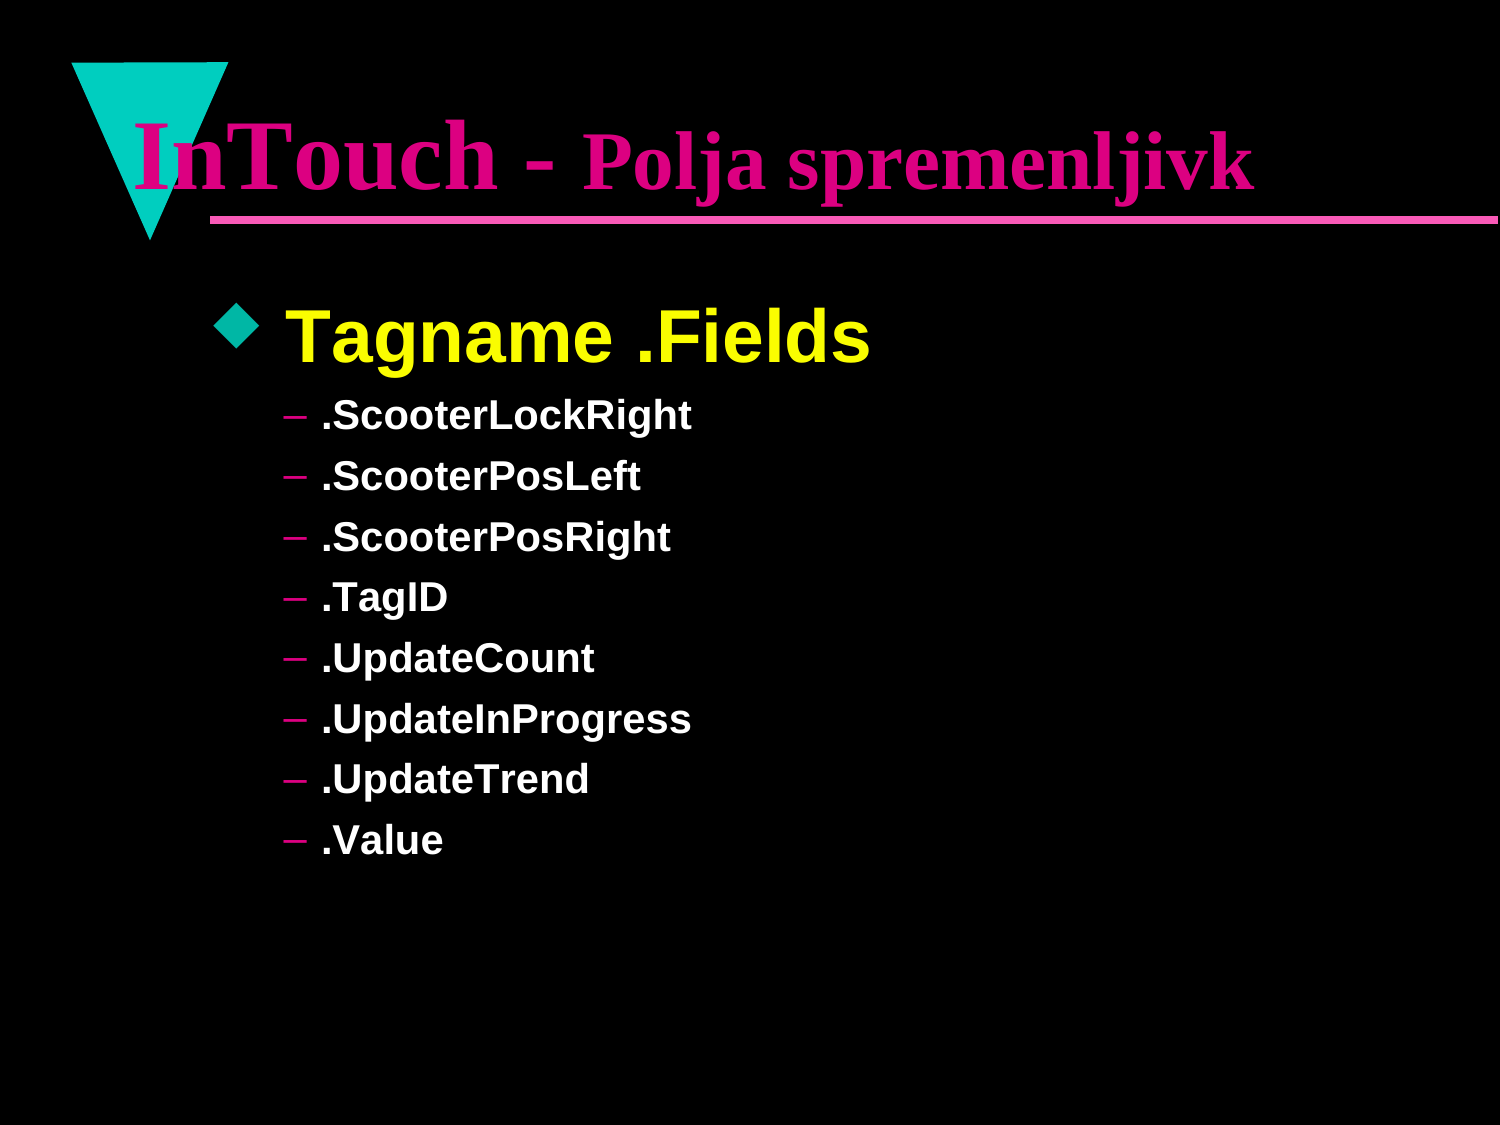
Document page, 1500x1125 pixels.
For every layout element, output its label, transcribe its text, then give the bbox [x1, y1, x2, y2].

list Tagname .Fields .ScooterLockRight .ScooterPosLeft .ScooterPosRight .TagID .UpdateCount .UpdateInProgress .UpdateTrend .Value [118, 289, 1498, 963]
title InTouch - Polja spremenljivk [117, 63, 1426, 251]
